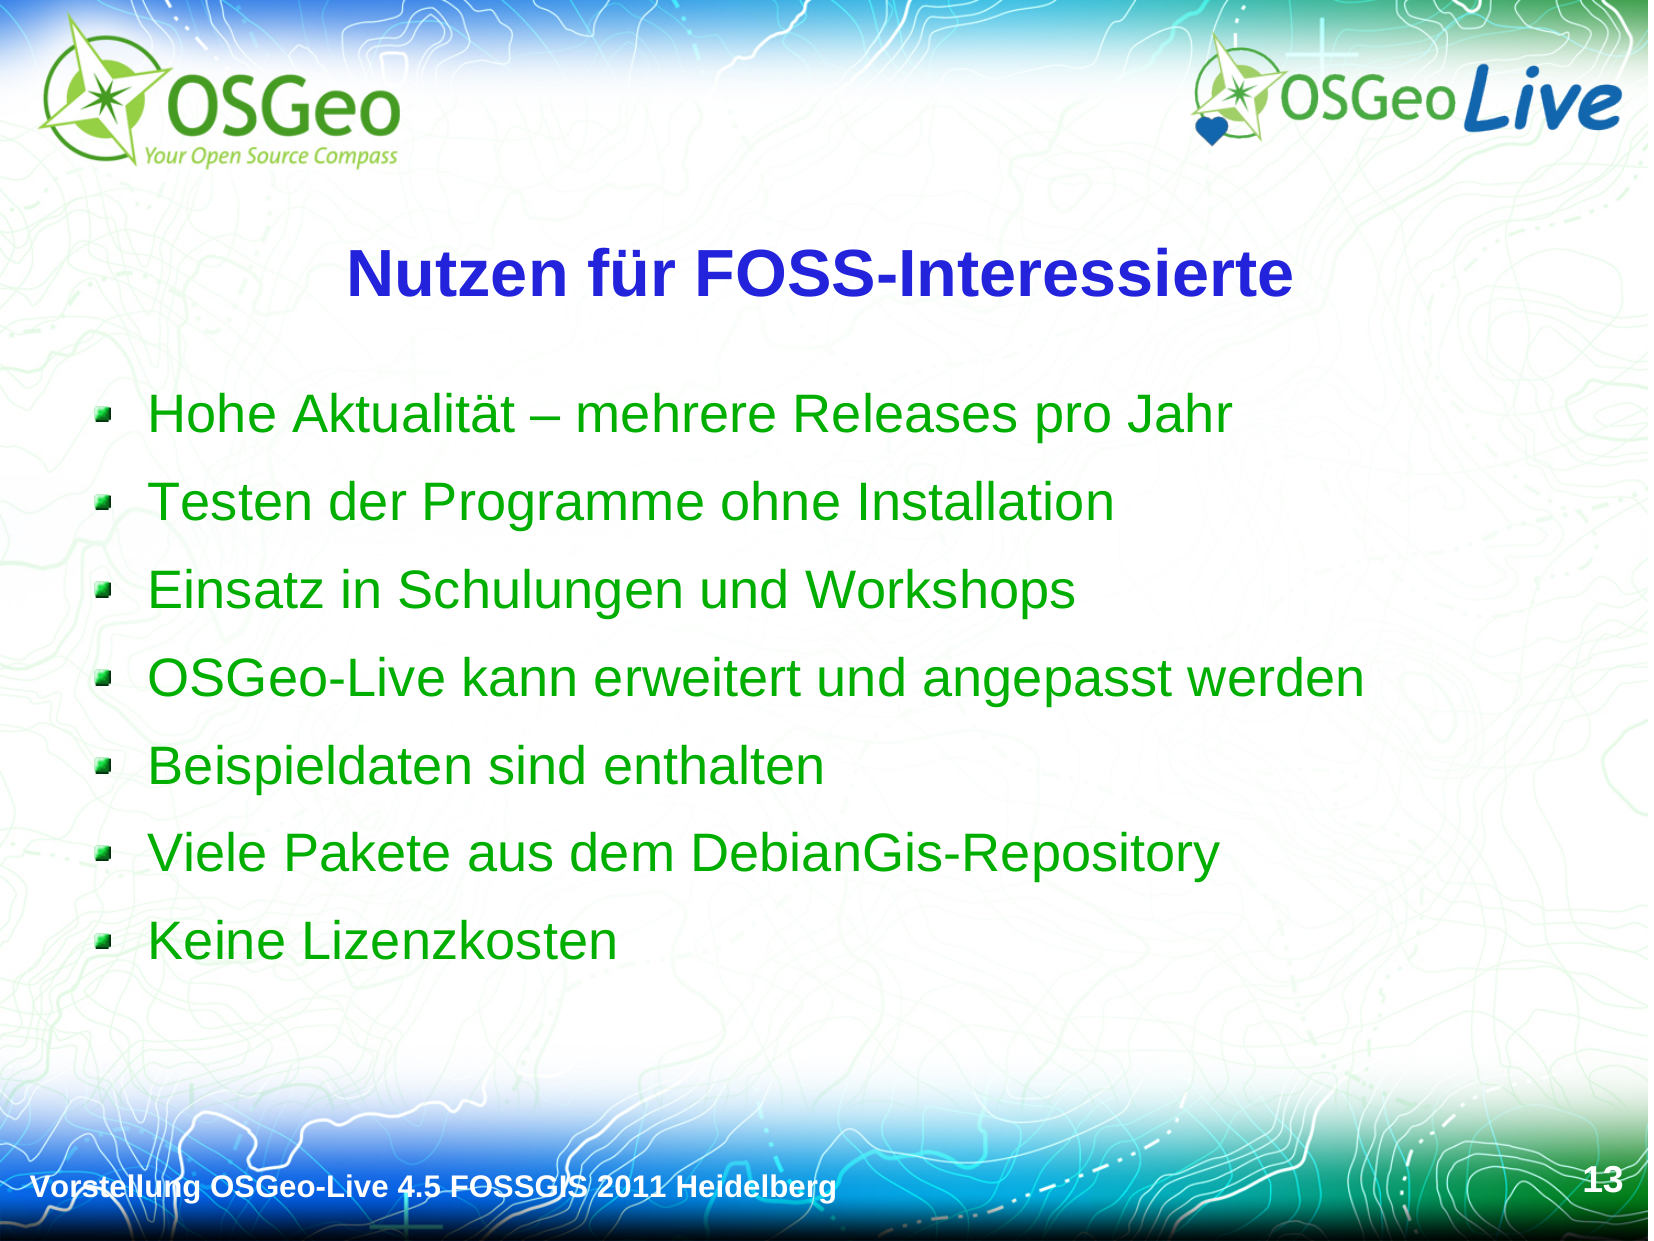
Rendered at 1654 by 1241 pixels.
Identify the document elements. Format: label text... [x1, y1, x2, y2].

list Hohe Aktualität – mehrere Releases pro Jahr Testen der Programme ohne Installation Einsatz in Schulungen und Workshops OSGeo-Live kann erweitert und angepasst werden Beispieldaten sind enthalten Viele Pakete aus dem DebianGis-Repository Keine Lizenzkosten [76, 383, 1565, 1188]
title Nutzen für FOSS-Interessierte [76, 206, 1565, 340]
picture [0, 0, 1654, 1241]
